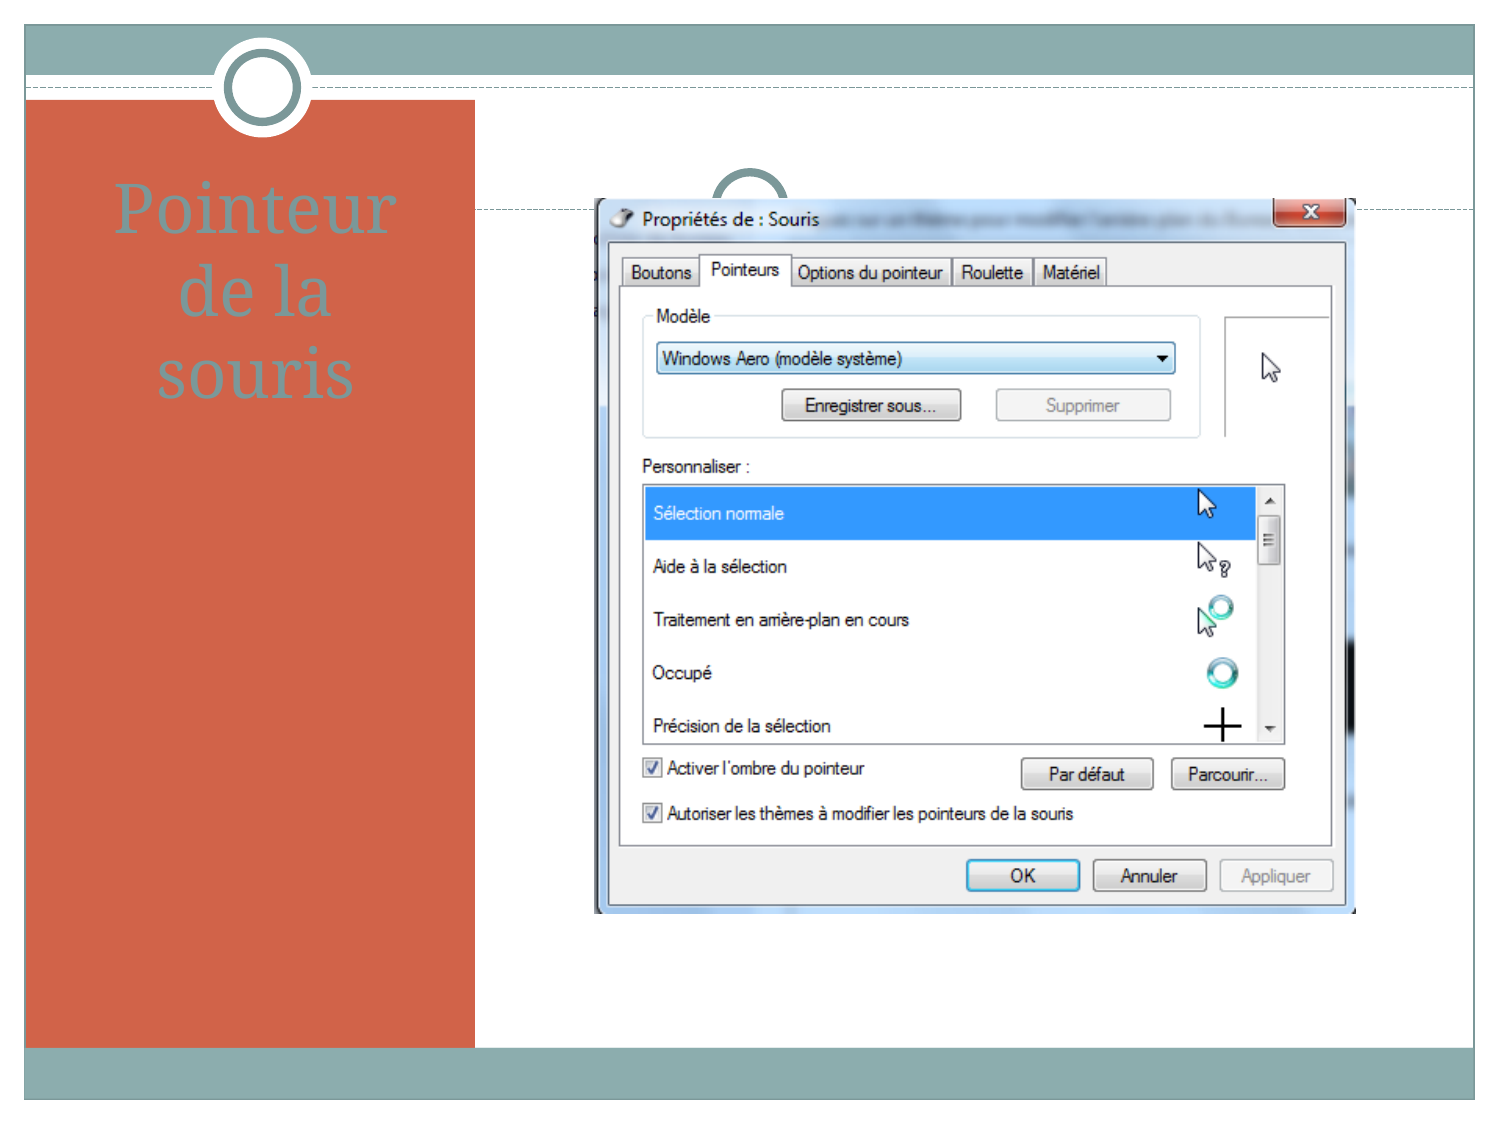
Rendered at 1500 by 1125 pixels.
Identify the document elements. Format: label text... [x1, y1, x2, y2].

title Pointeur de la souris [62, 149, 450, 313]
picture [594, 198, 1356, 915]
